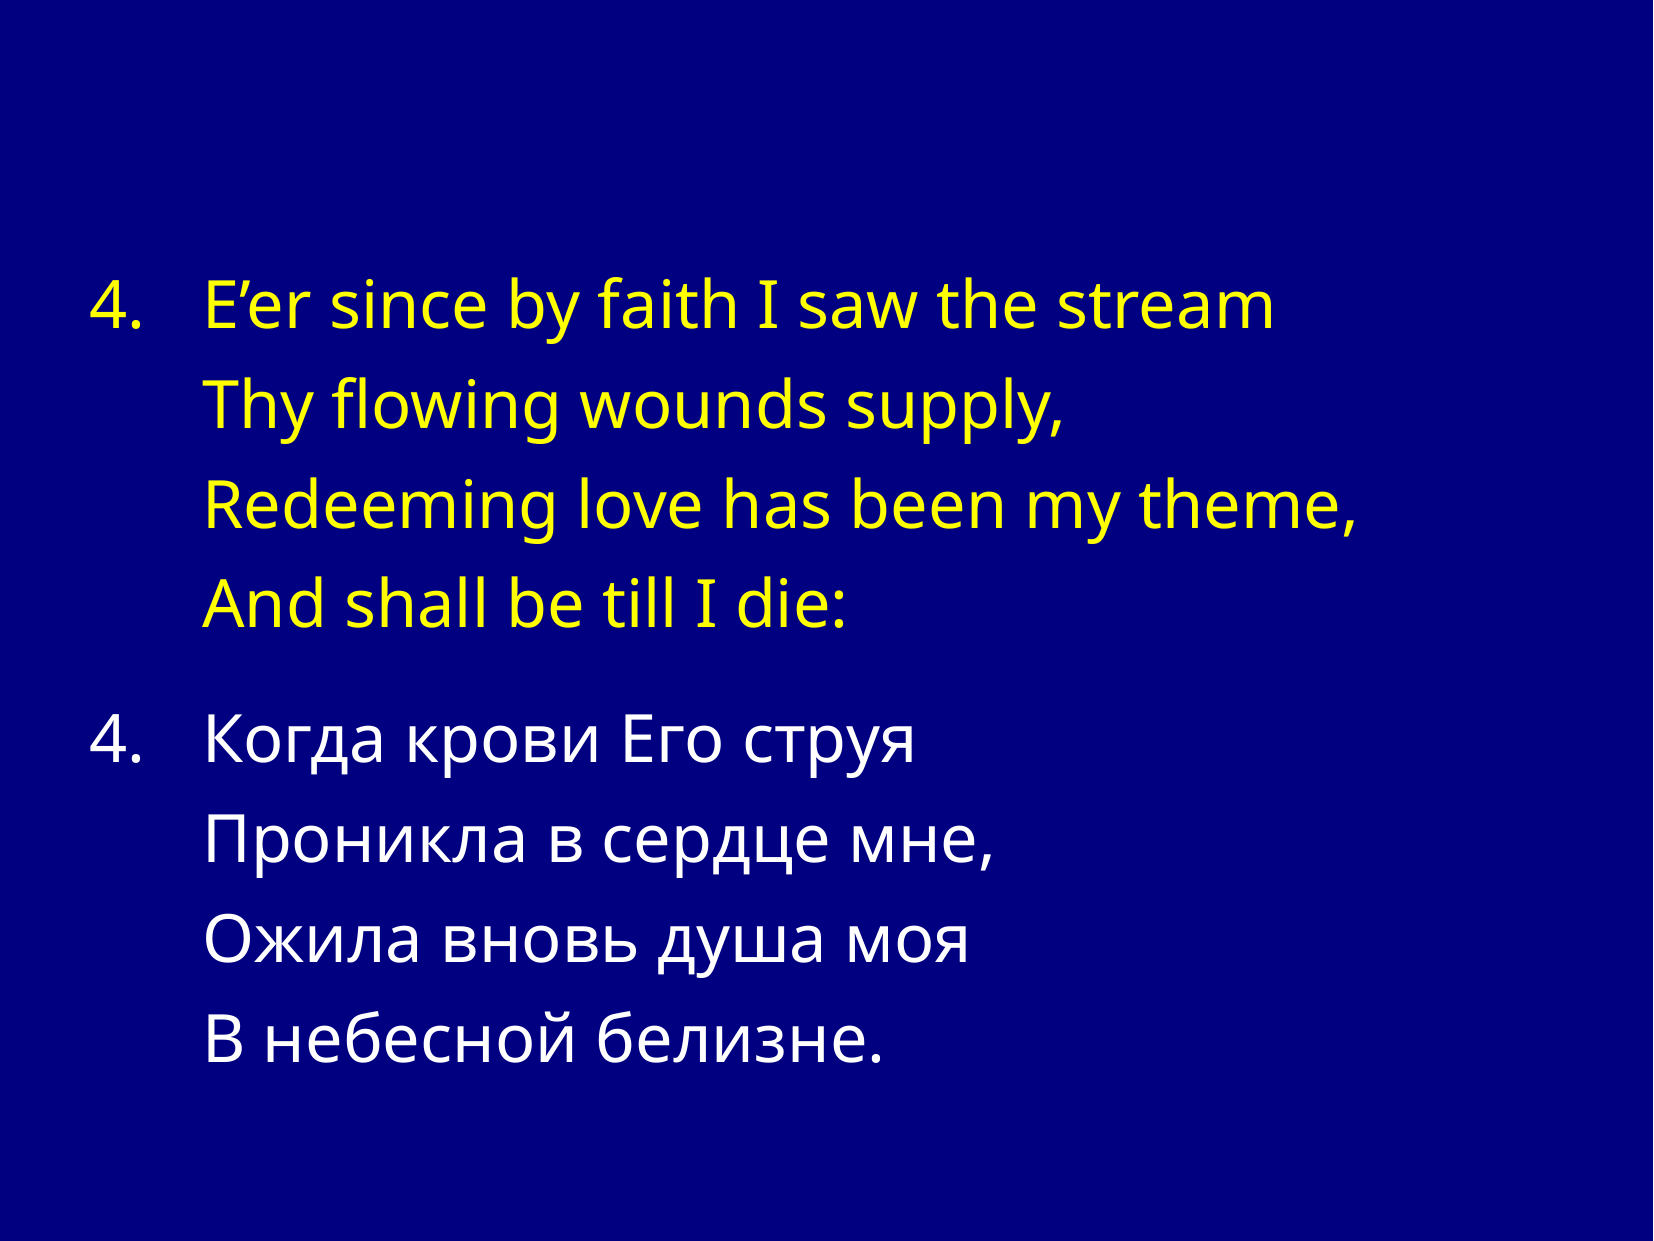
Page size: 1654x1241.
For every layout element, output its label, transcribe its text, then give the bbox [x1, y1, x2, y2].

text_box 4. E’er since by faith I saw the stream Thy flowing wounds supply, Redeeming love has been my theme, And shall be till I die: [75, 150, 1653, 638]
text_box 4. Когда крови Его струя Проникла в сердце мне, Ожила вновь душа моя В небесной белизне. [75, 675, 1576, 1163]
